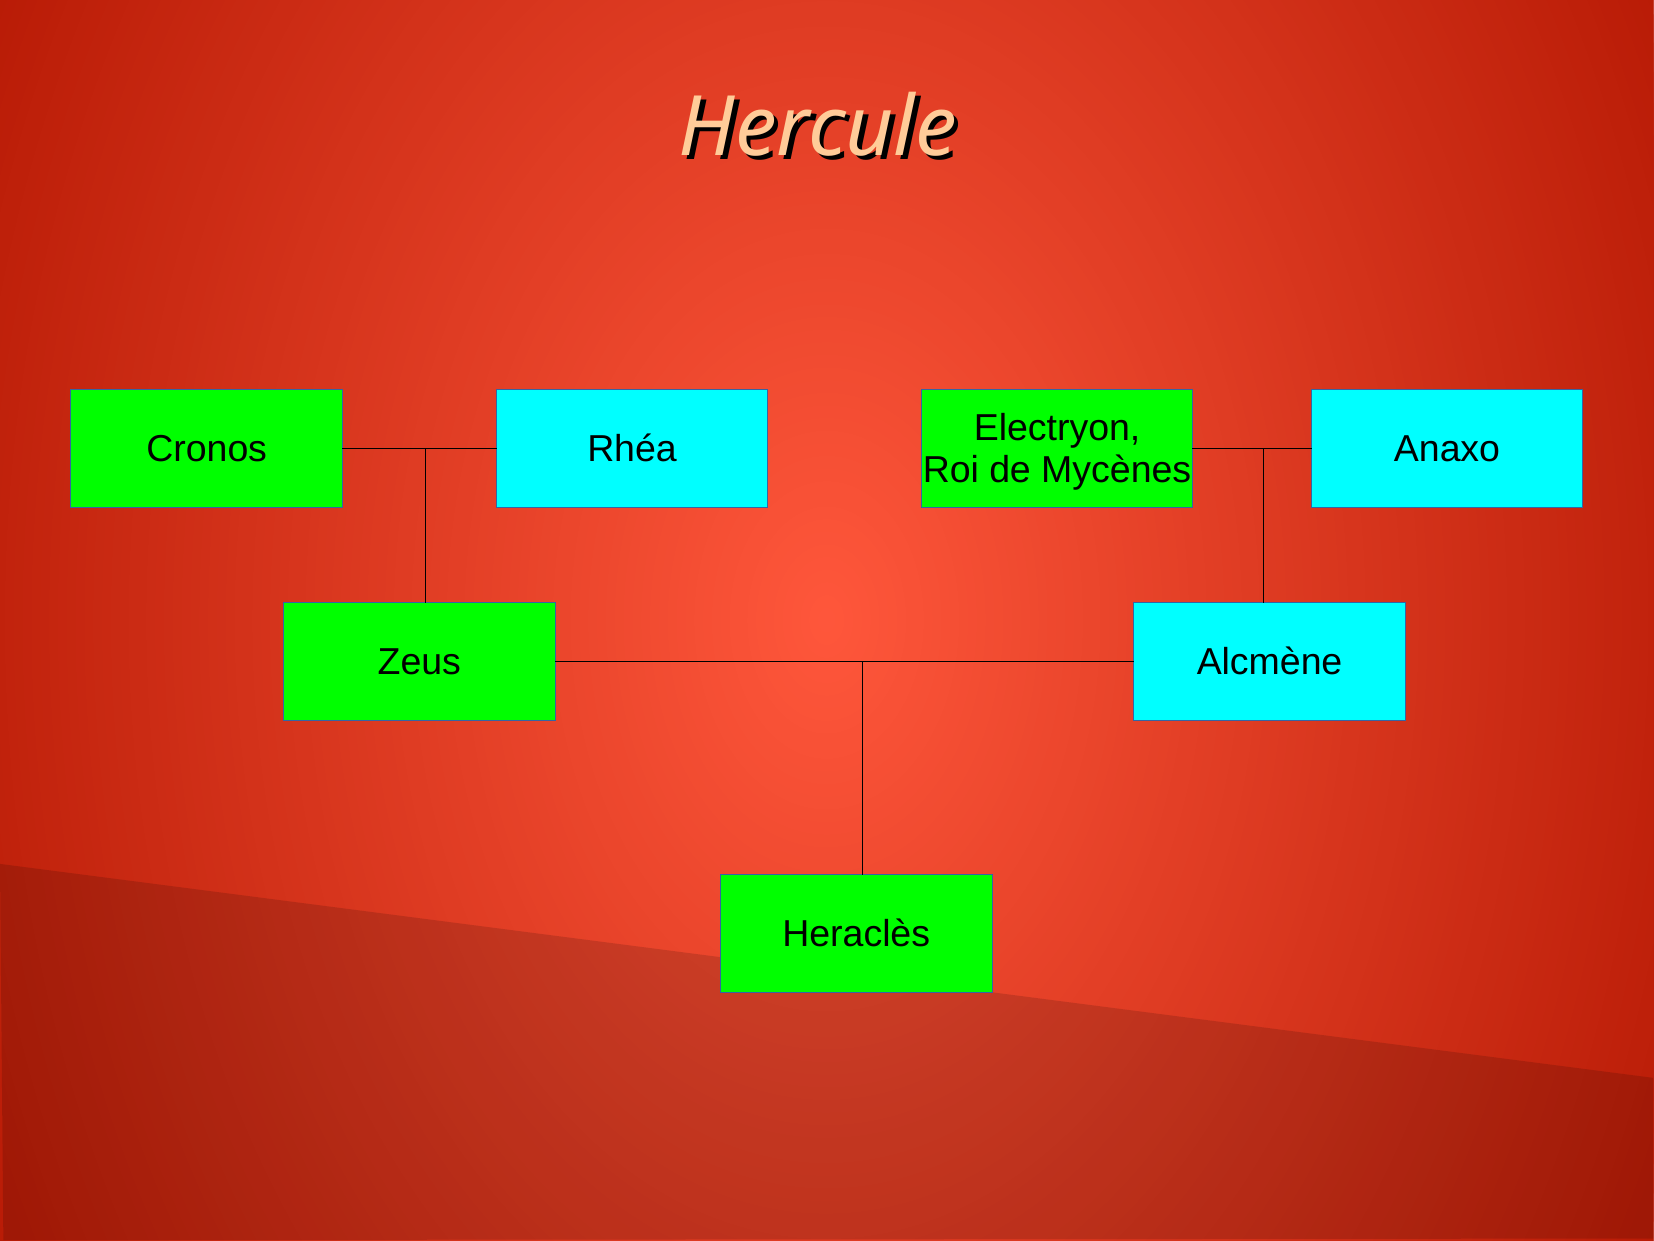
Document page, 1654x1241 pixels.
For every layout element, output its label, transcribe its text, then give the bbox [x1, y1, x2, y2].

text_box Heraclès [720, 874, 993, 993]
text_box Rhéa [496, 389, 768, 508]
text_box Cronos [70, 389, 343, 508]
text_box Zeus [283, 602, 556, 721]
text_box Anaxo [1311, 389, 1583, 508]
text_box Alcmène [1133, 602, 1406, 721]
text_box Electryon, Roi de Mycènes [921, 389, 1193, 508]
text_box Hercule [625, 70, 1010, 176]
